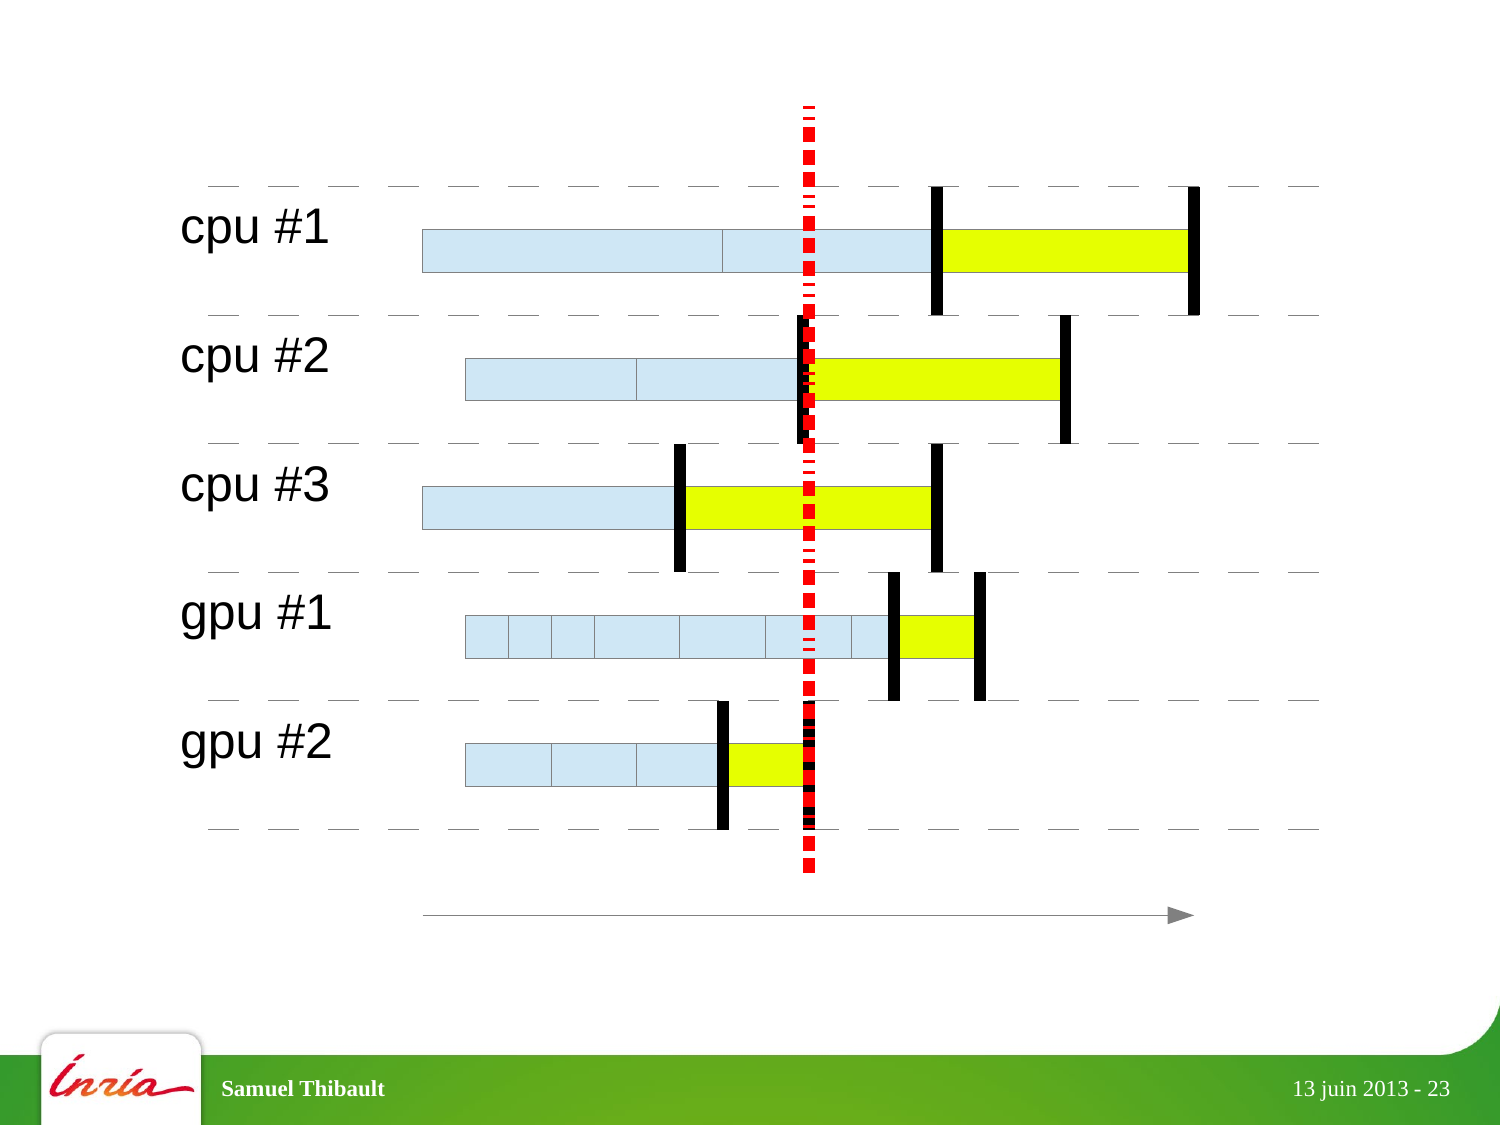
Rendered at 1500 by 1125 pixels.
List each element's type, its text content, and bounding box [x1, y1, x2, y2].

text_box cpu #3 [165, 443, 423, 553]
text_box cpu #2 [165, 315, 423, 424]
text_box [422, 486, 674, 530]
text_box [809, 358, 1060, 401]
text_box cpu #1 [165, 186, 423, 296]
text_box [422, 229, 931, 273]
text_box gpu #2 [165, 700, 423, 810]
text_box [465, 743, 717, 787]
text_box [686, 486, 931, 530]
text_box [465, 358, 797, 401]
text_box [943, 229, 1188, 273]
text_box gpu #1 [165, 572, 423, 682]
picture [0, 947, 1500, 1125]
text_box [729, 743, 803, 787]
text_box [465, 615, 888, 659]
text_box [900, 615, 974, 659]
